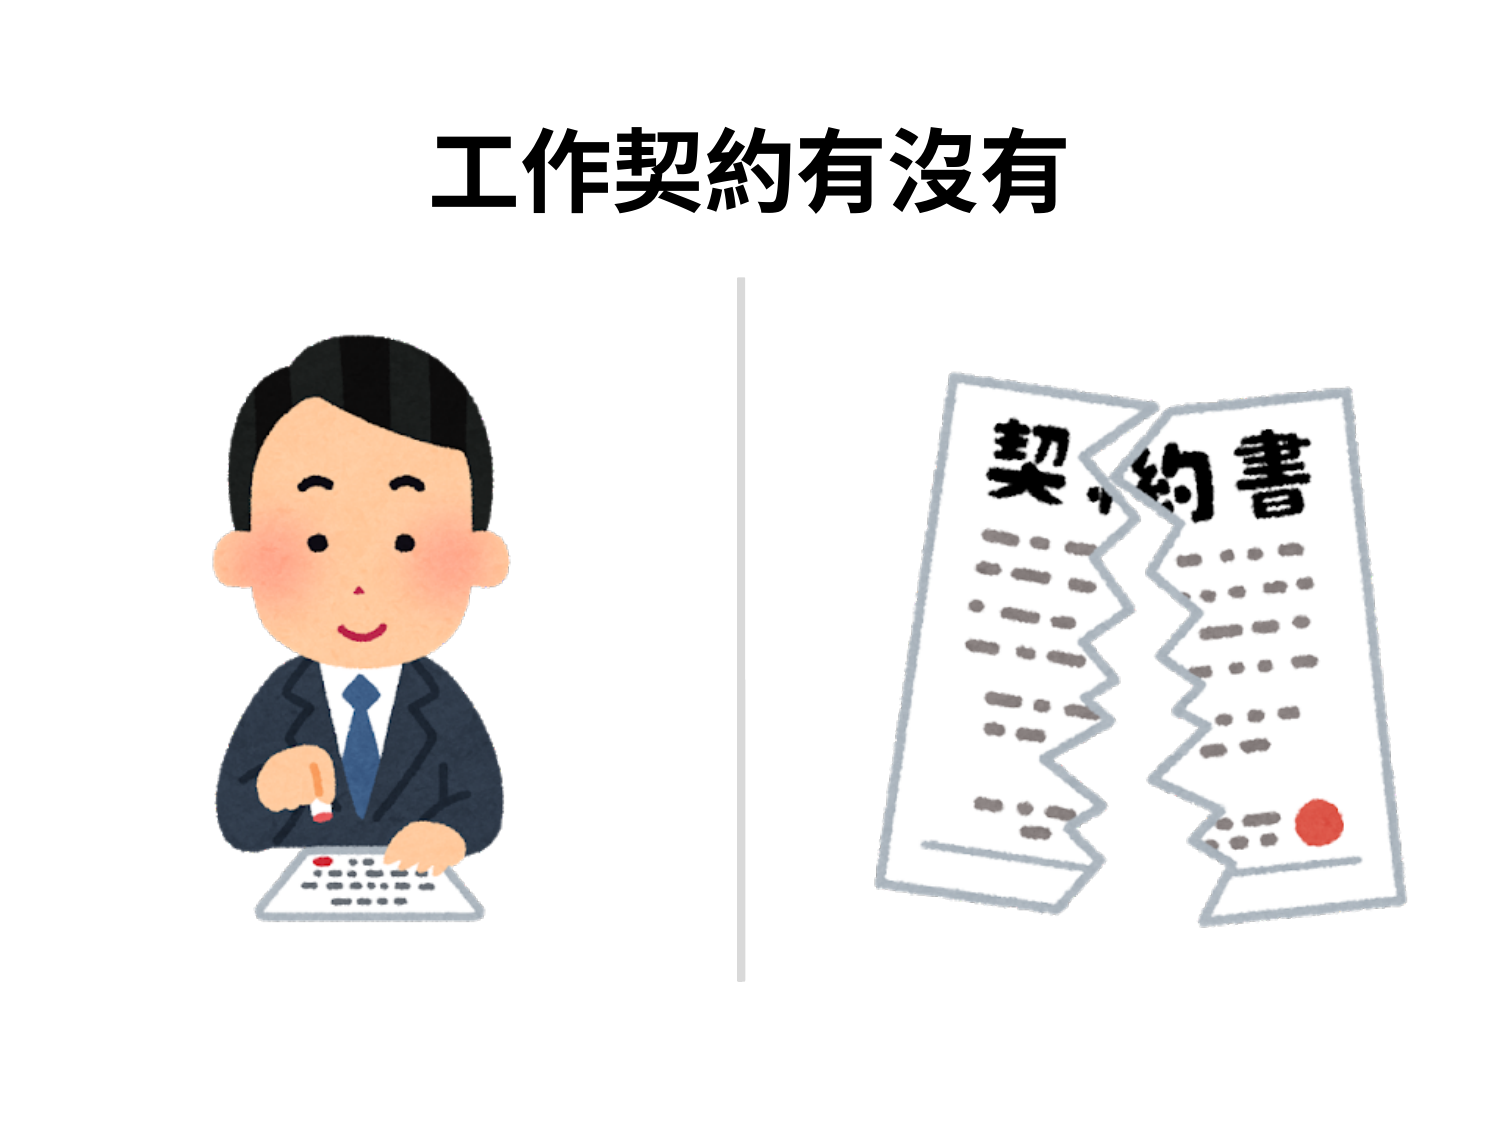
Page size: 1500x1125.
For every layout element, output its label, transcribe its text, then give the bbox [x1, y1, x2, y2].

picture [850, 356, 1438, 944]
title 工作契約有沒有 [103, 59, 1397, 278]
text_box [737, 277, 746, 982]
picture [124, 318, 598, 944]
